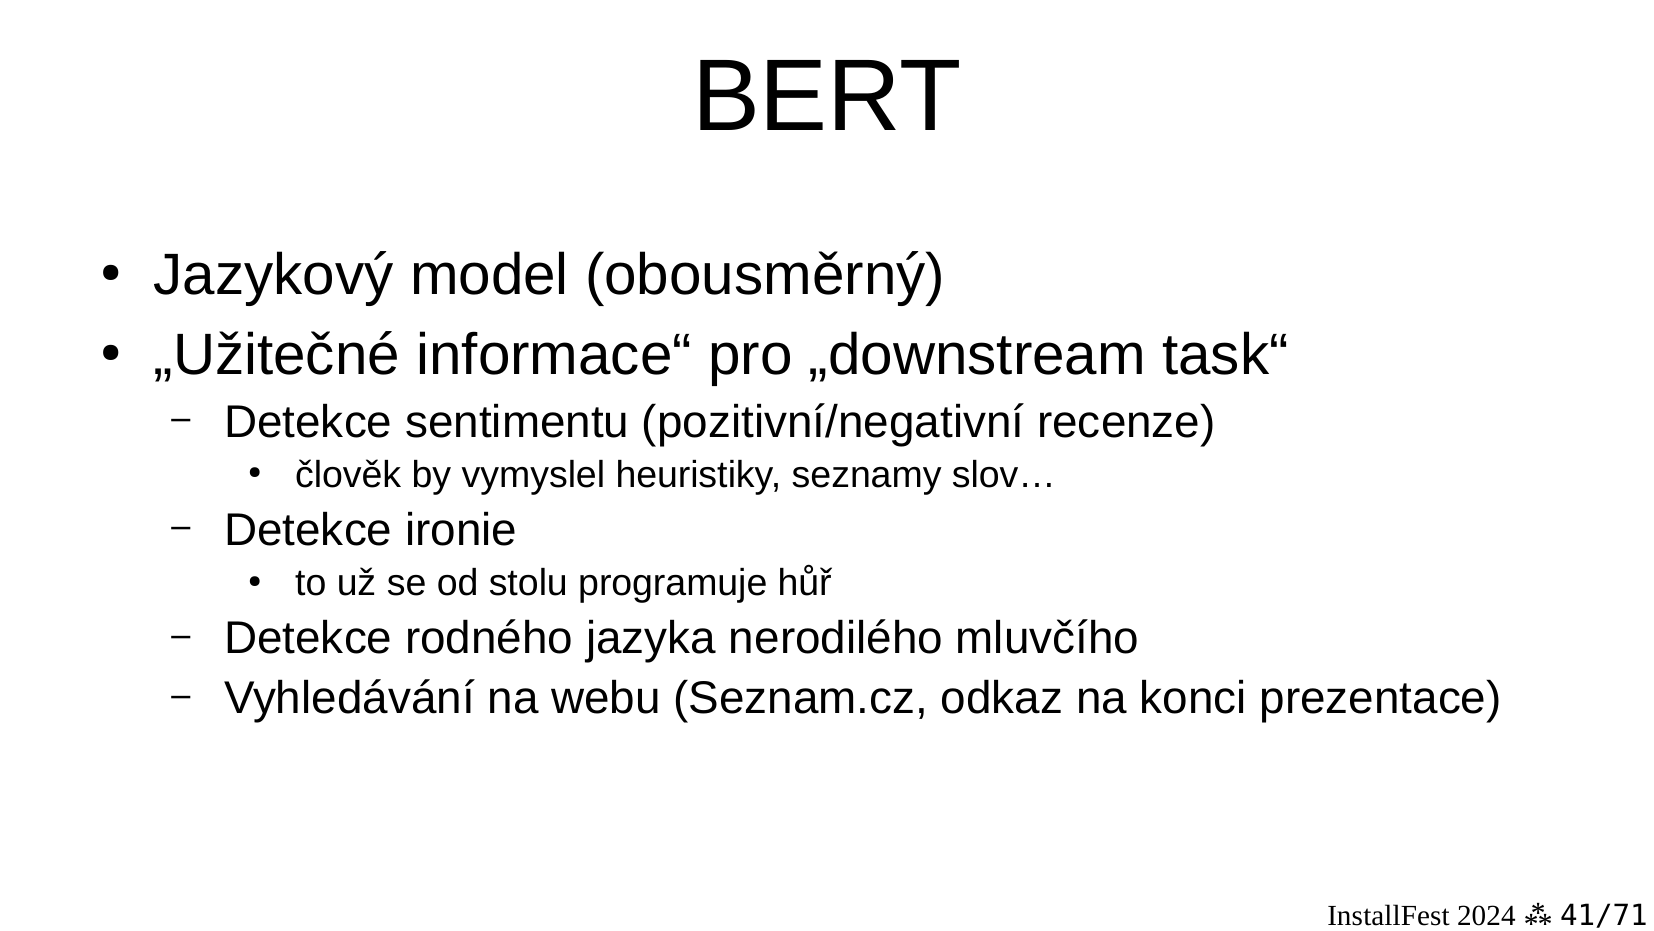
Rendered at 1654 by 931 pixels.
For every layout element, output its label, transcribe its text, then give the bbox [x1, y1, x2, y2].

title BERT [82, 38, 1571, 153]
list Jazykový model (obousměrný) „Užitečné informace“ pro „downstream task“ Detekce sentimentu (pozitivní/negativní recenze) člověk by vymyslel heuristiky, seznamy slov… Detekce ironie to už se od stolu programuje hůř Detekce rodného jazyka nerodilého mluvčího Vyhledávání na webu (Seznam.cz, odkaz na konci prezentace) [82, 241, 1571, 842]
